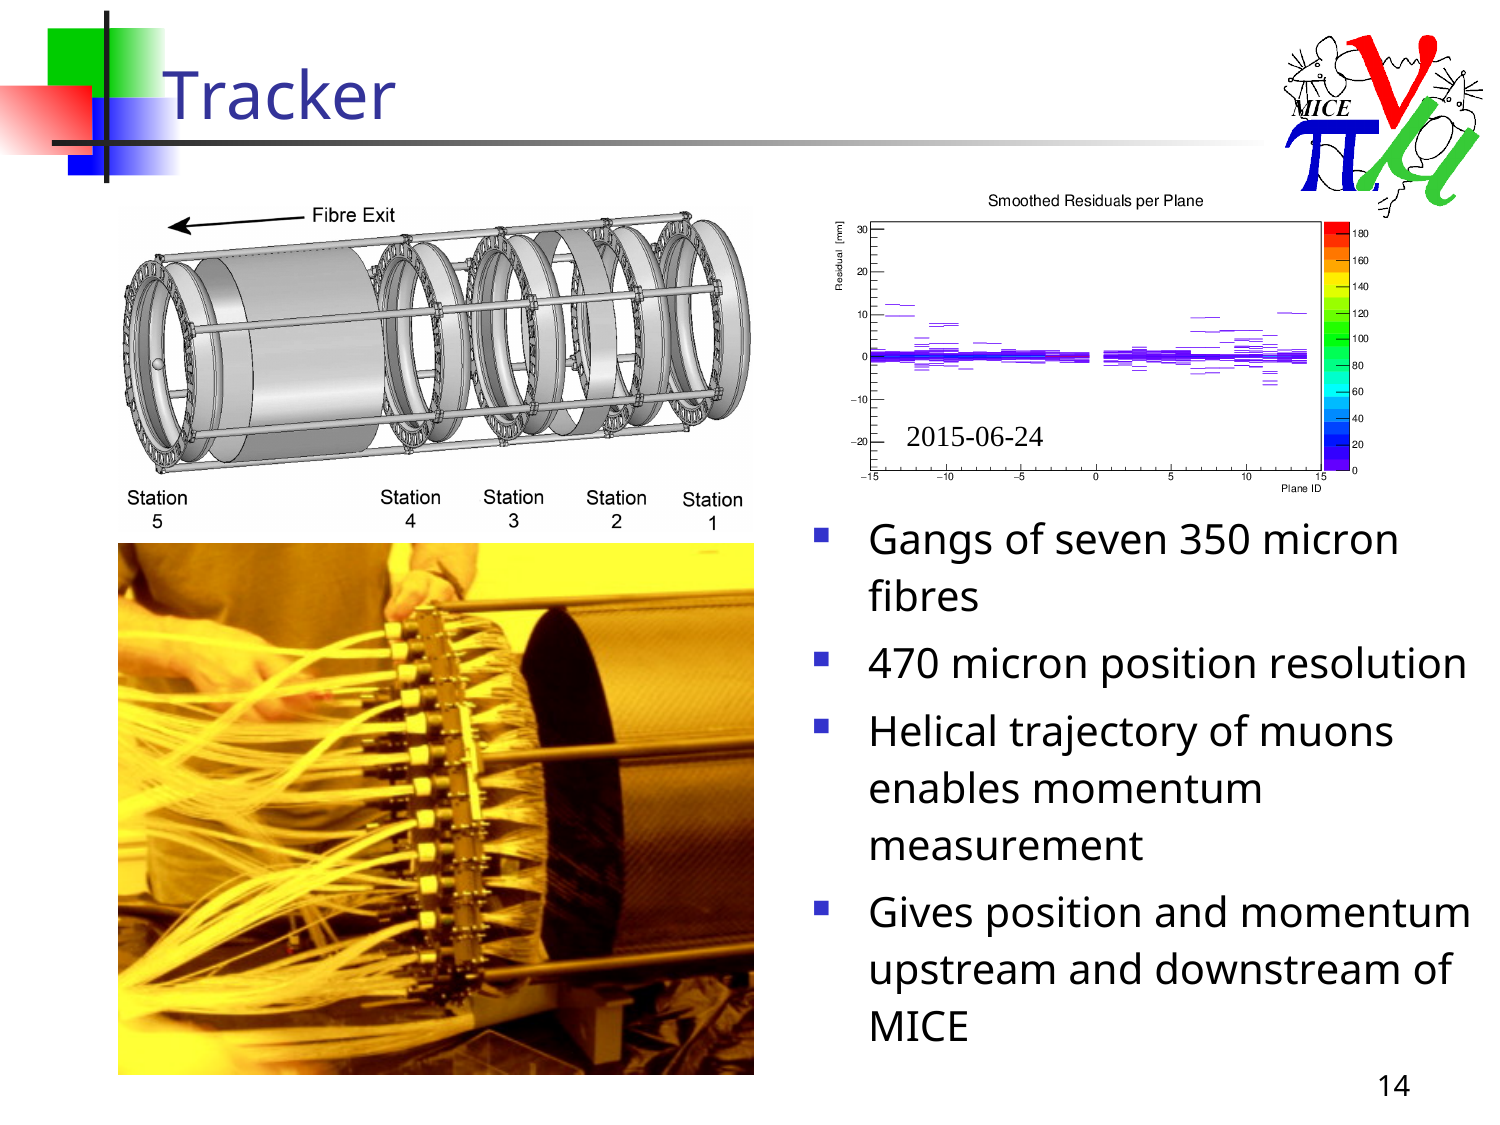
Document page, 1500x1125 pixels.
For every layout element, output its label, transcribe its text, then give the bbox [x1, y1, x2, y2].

title Tracker [162, 0, 1441, 188]
picture [118, 5, 1500, 1075]
list Gangs of seven 350 micron fibres 470 micron position resolution Helical trajectory of muons enables momentum measurement Gives position and momentum upstream and downstream of MICE [797, 501, 1500, 1039]
text_box 2015-06-24 [891, 413, 1059, 461]
